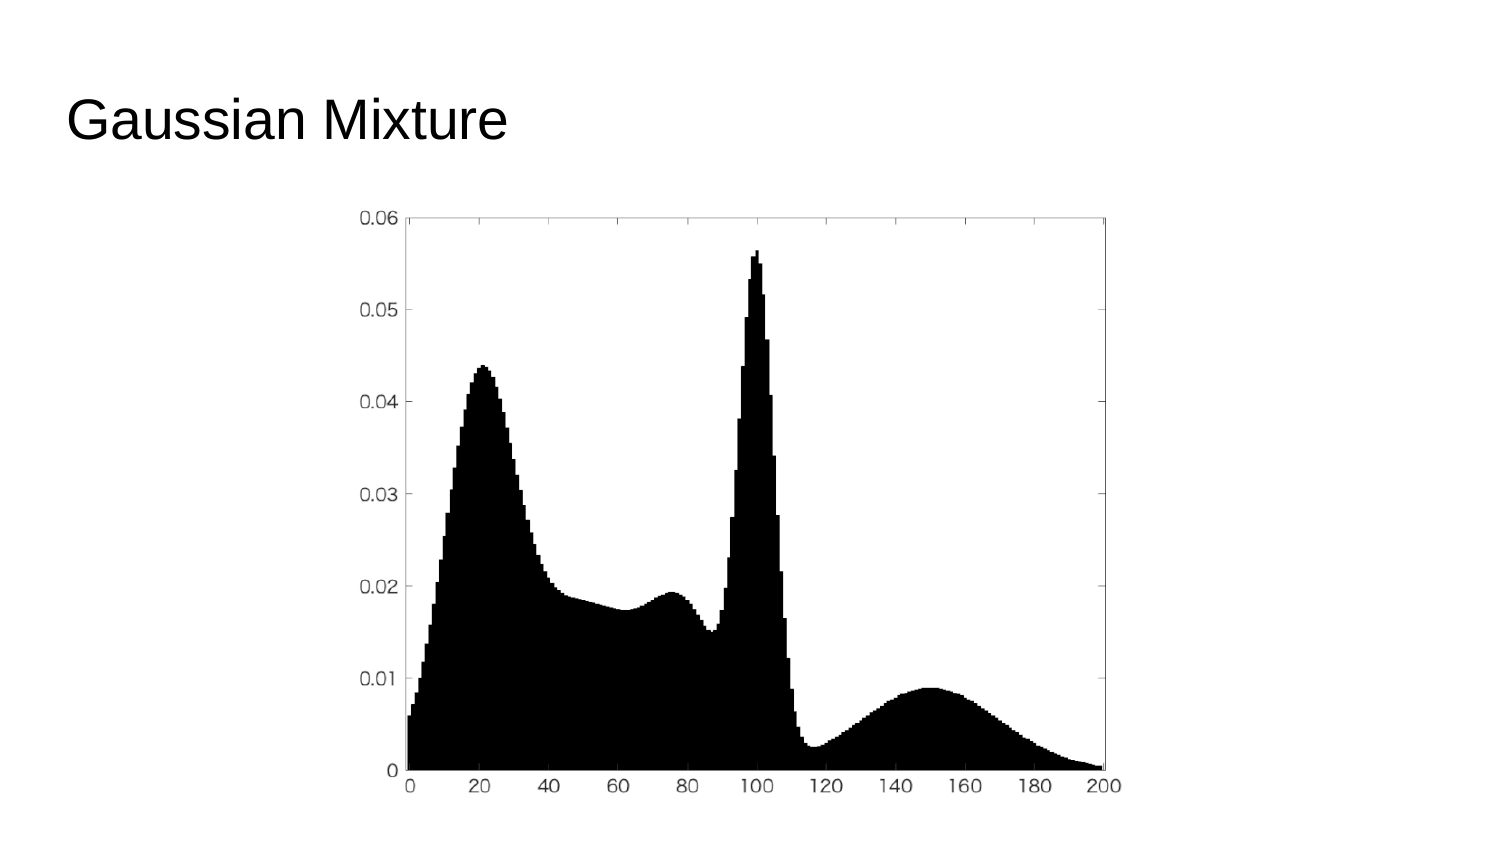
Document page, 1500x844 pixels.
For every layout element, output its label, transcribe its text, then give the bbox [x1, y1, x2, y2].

picture [287, 166, 1190, 844]
title Gaussian Mixture [51, 72, 1449, 167]
